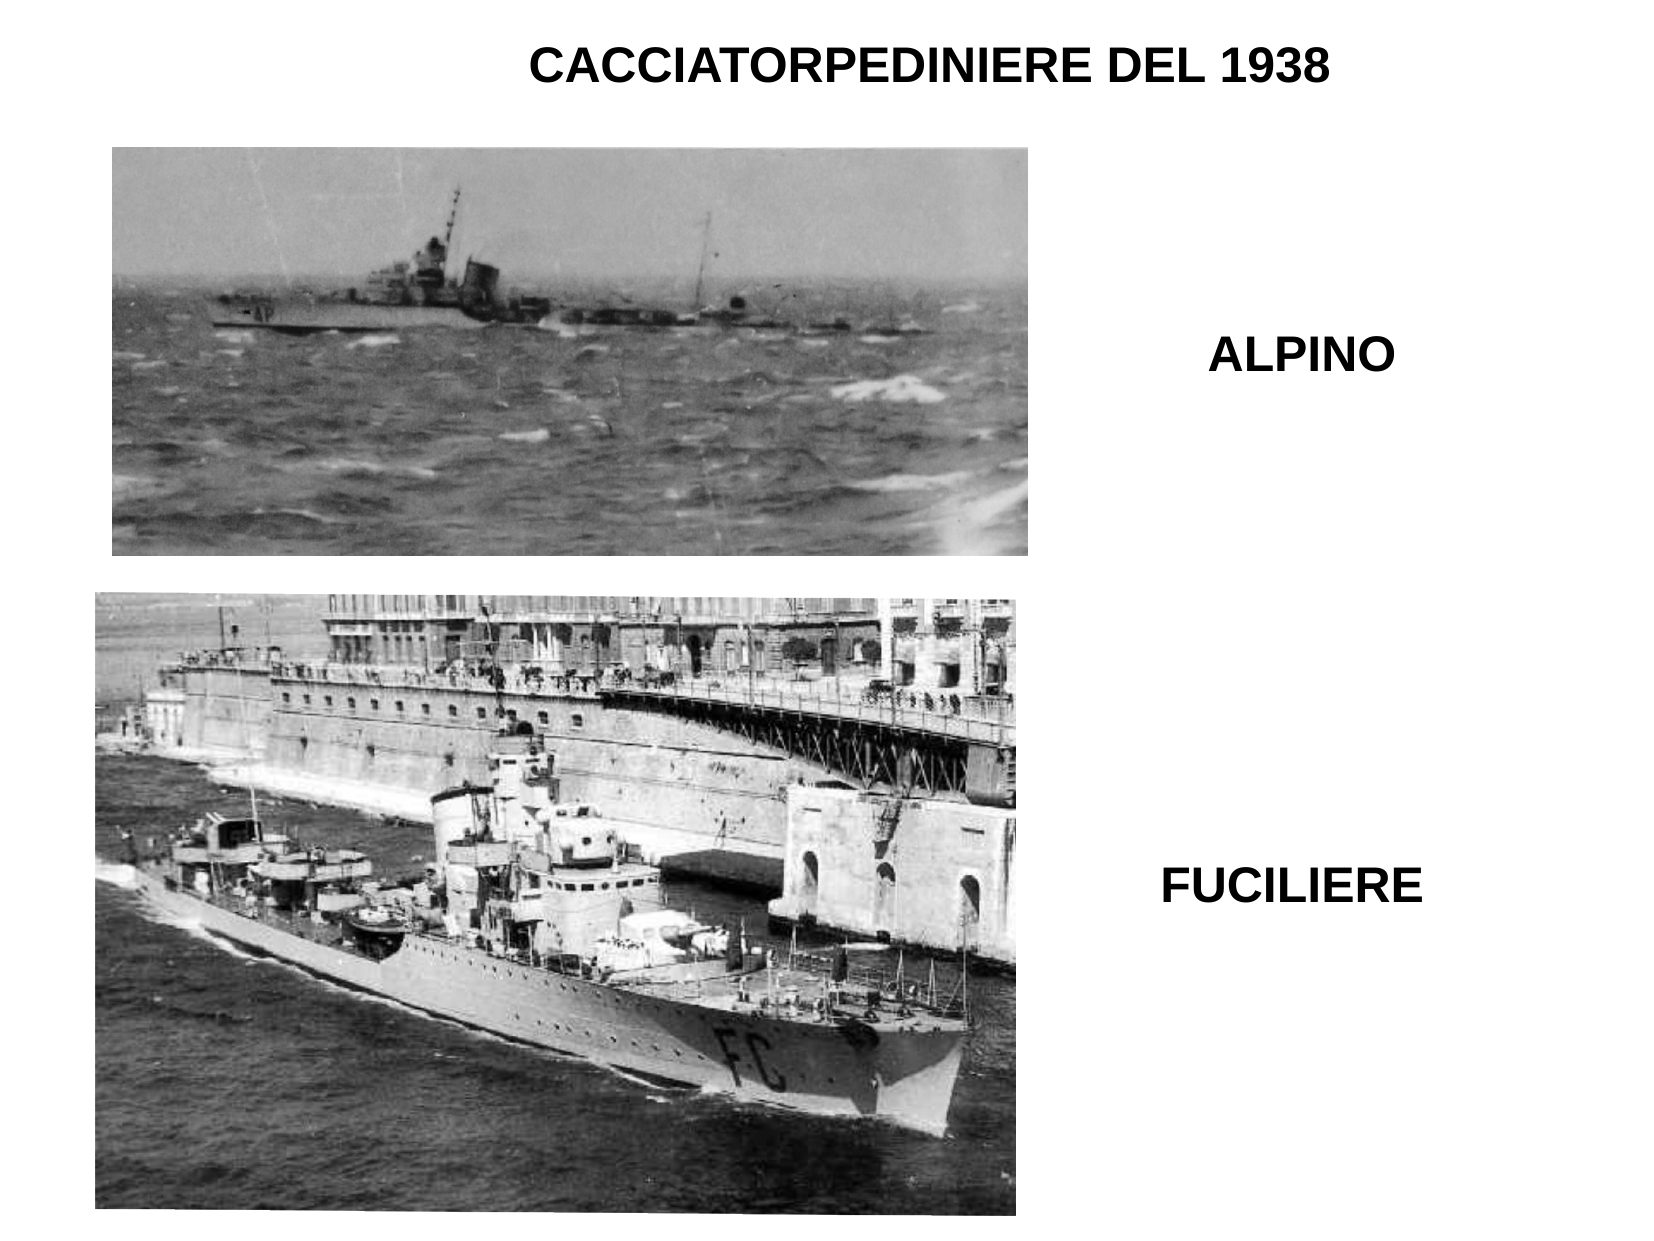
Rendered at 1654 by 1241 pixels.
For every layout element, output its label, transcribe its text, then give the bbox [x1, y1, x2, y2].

picture [94, 591, 1016, 1216]
picture [112, 147, 1028, 556]
text_box ALPINO [1192, 318, 1412, 390]
text_box FUCILIERE [1145, 850, 1439, 921]
text_box CACCIATORPEDINIERE DEL 1938 [513, 29, 1346, 101]
